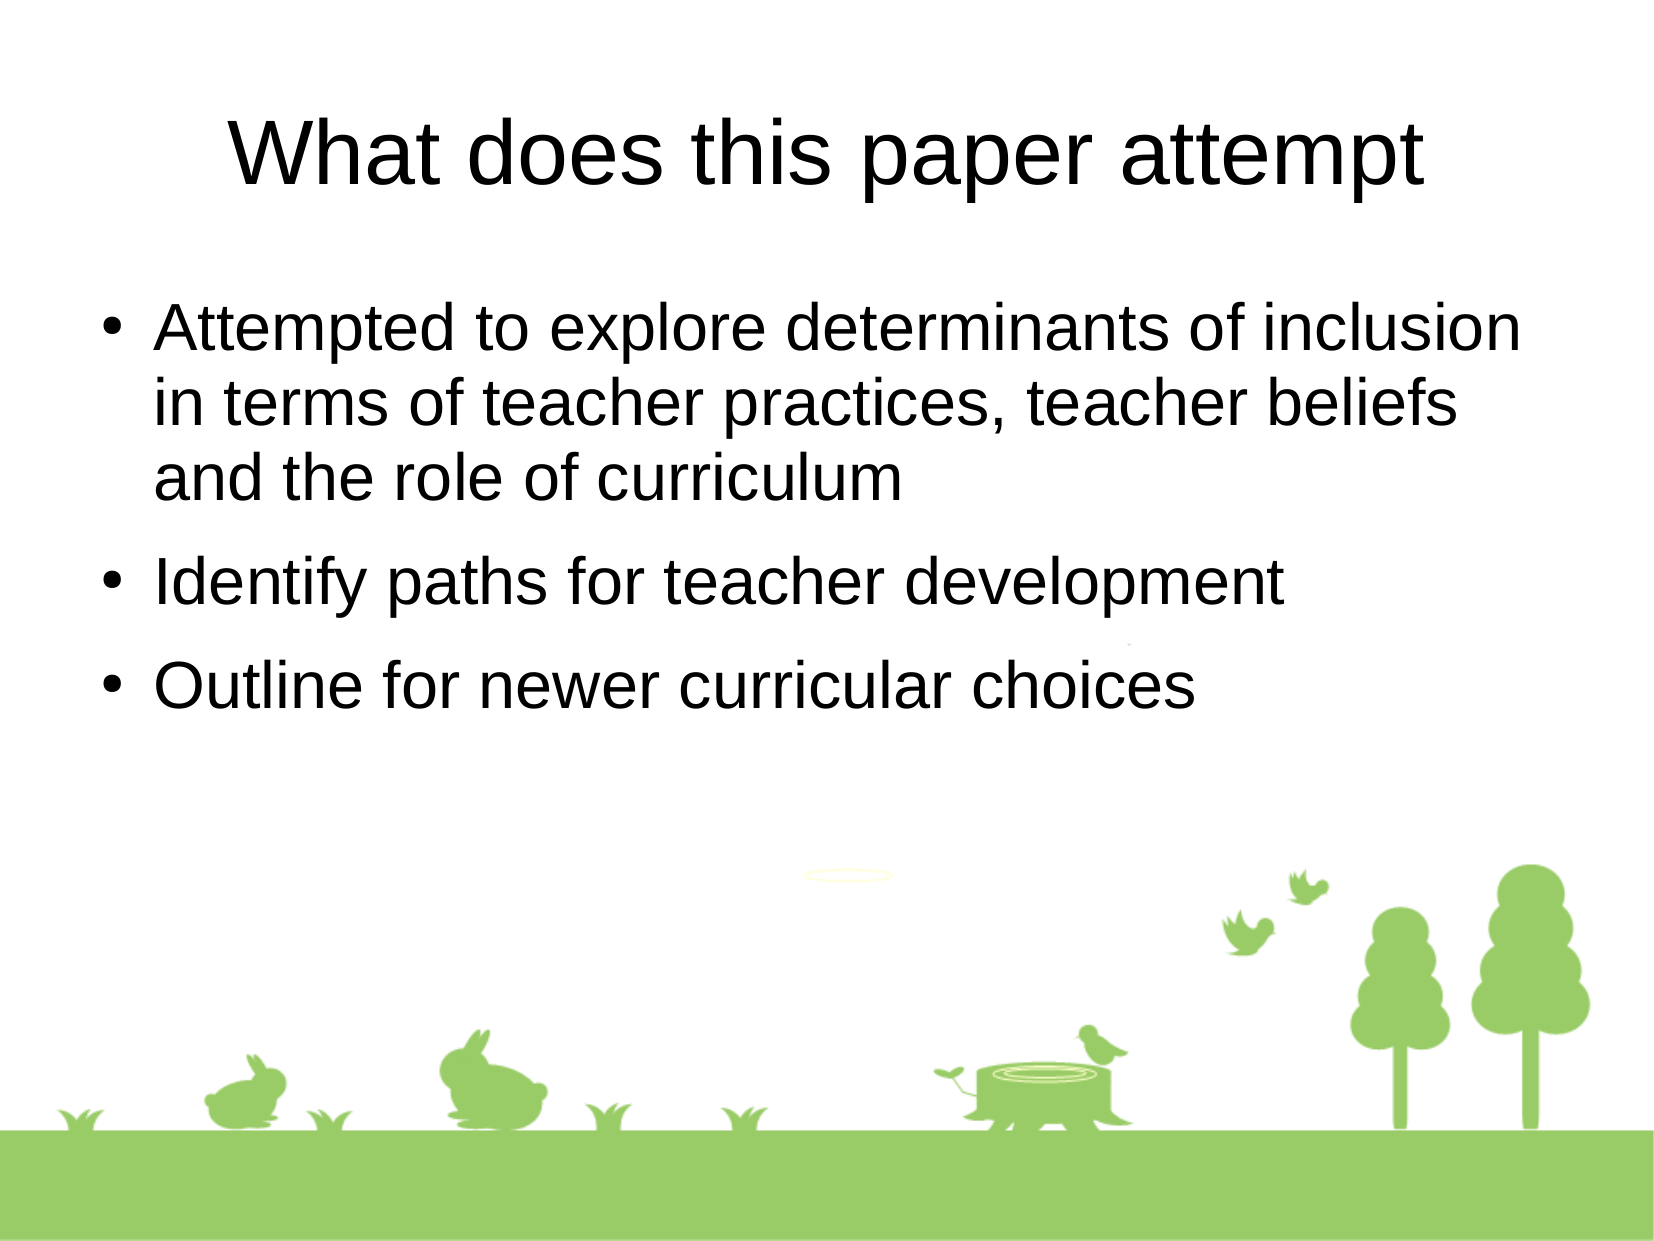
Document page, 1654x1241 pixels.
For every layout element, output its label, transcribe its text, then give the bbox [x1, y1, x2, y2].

title What does this paper attempt [82, 49, 1571, 257]
picture [0, 0, 1654, 1241]
list Attempted to explore determinants of inclusion in terms of teacher practices, teacher beliefs and the role of curriculum Identify paths for teacher development Outline for newer curricular choices [82, 290, 1571, 1010]
